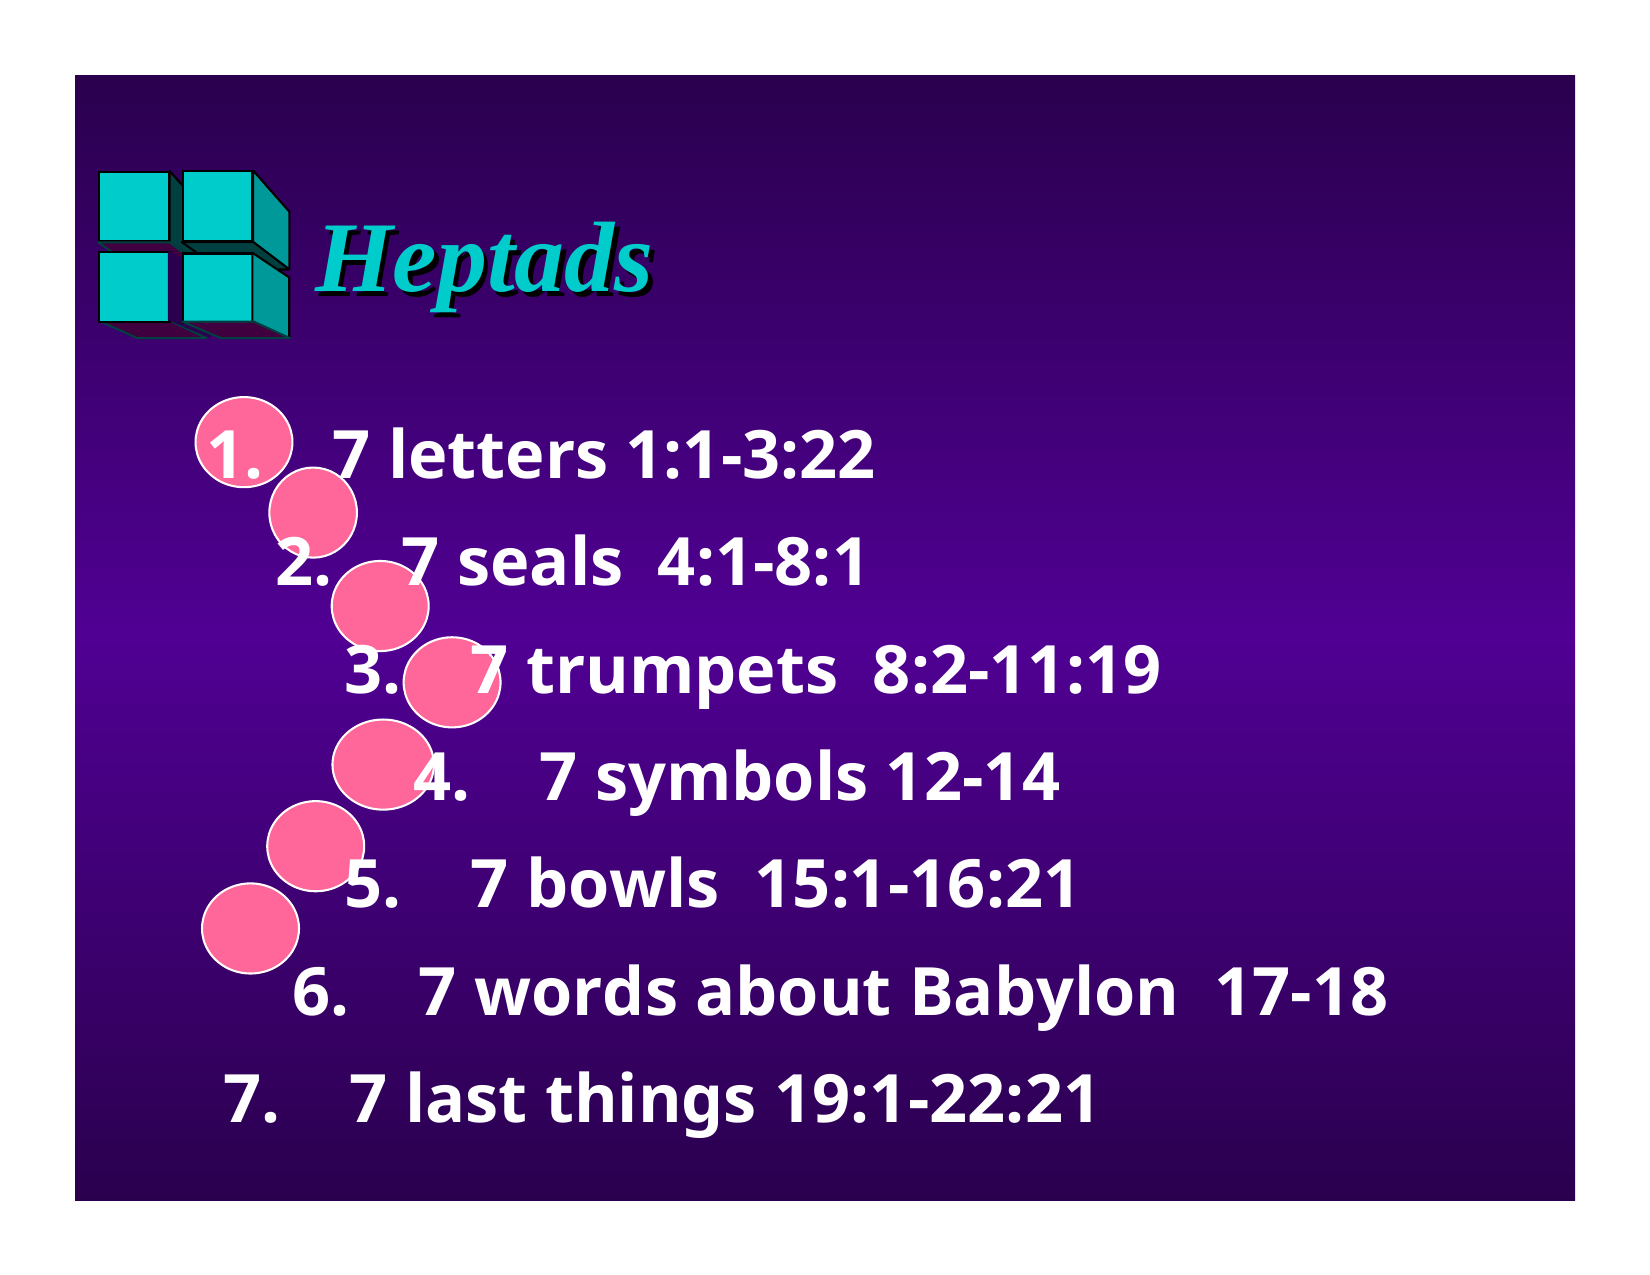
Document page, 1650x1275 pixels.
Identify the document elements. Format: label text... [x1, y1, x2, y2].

title Heptads [299, 153, 1463, 363]
list 1. 7 letters 1:1-3:22 2. 7 seals 4:1-8:1 3. 7 trumpets 8:2-11:19 4. 7 symbols 12-14 5. 7 bowls 15:1-16:21 6. 7 words about Babylon 17-18 7. 7 last things 19:1-22:21 [174, 399, 1550, 1137]
